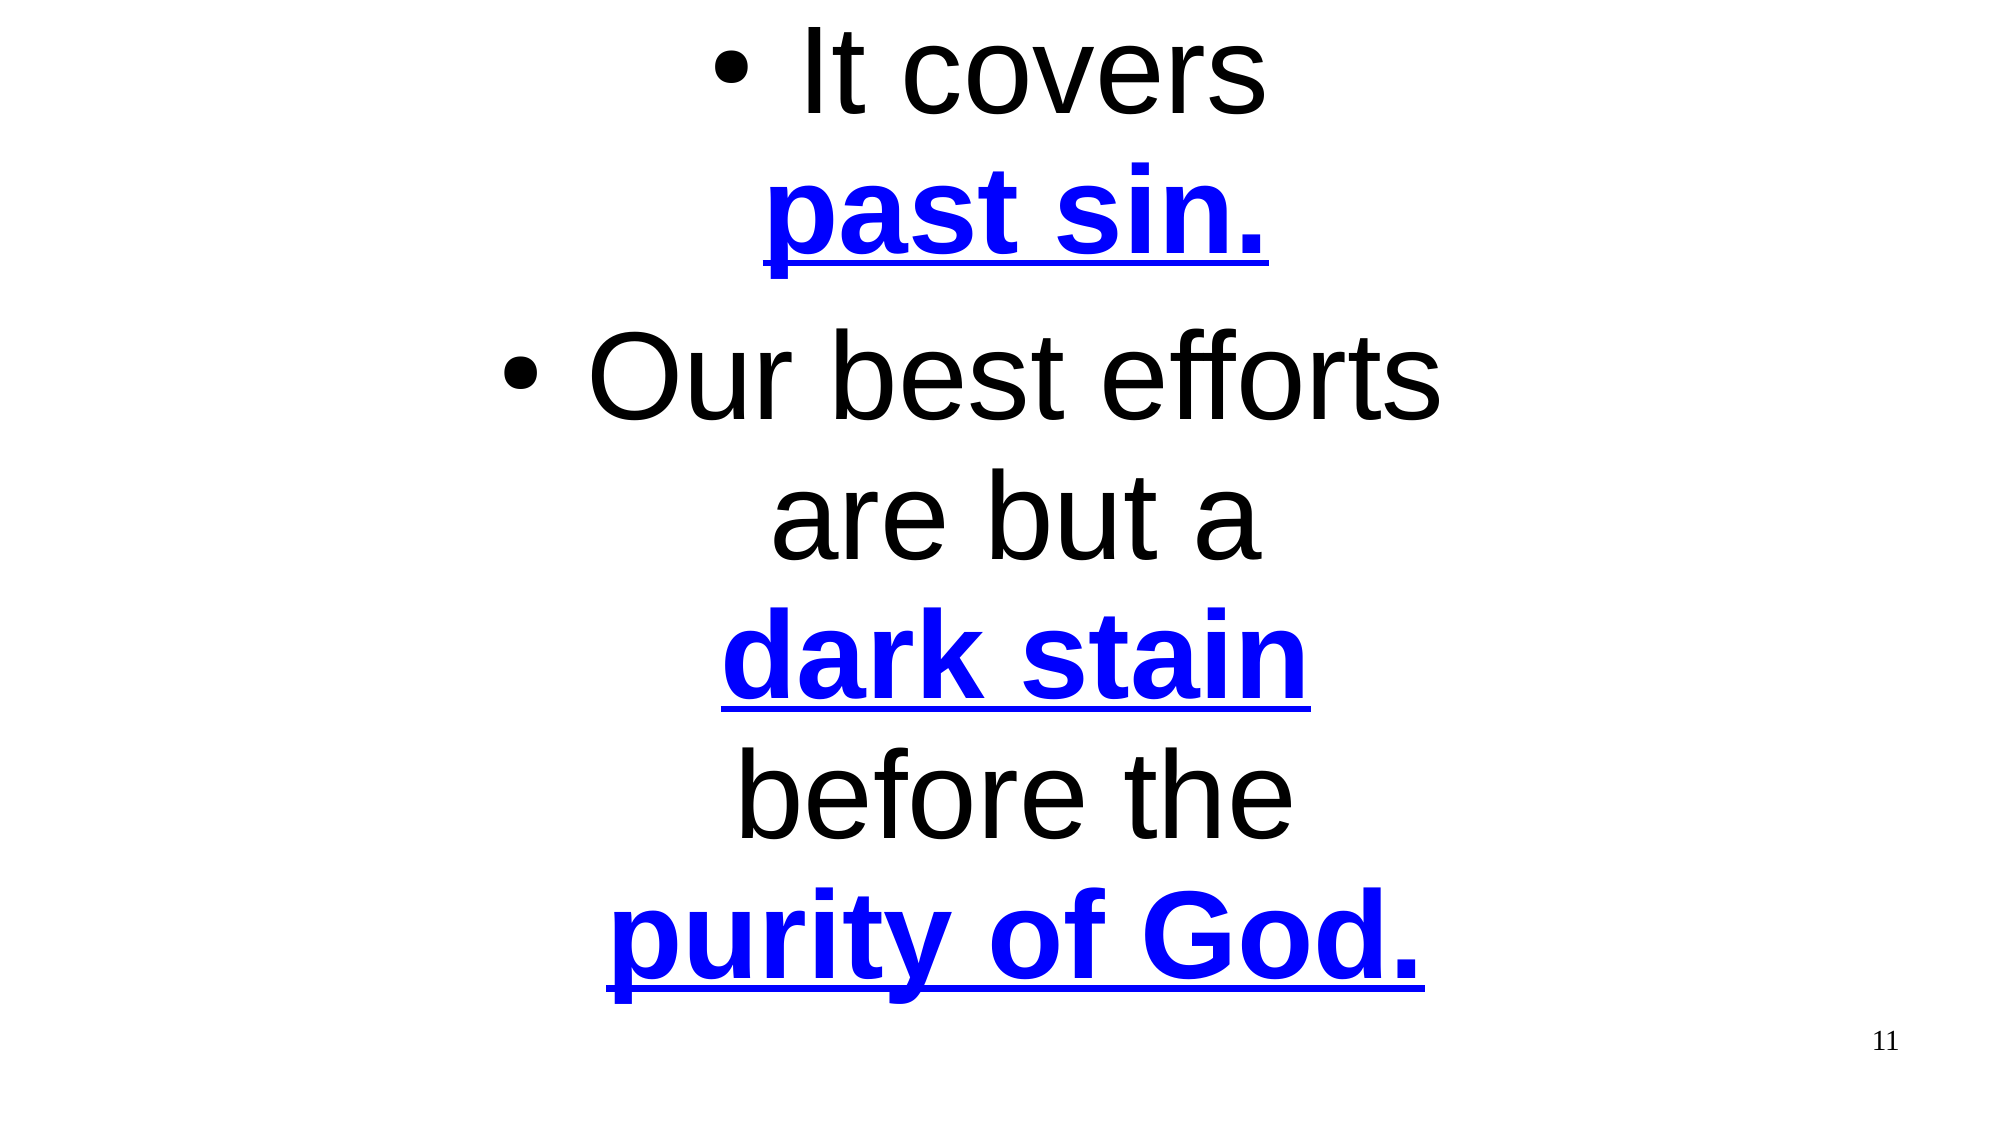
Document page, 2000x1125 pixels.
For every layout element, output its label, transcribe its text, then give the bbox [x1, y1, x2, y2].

list It covers past sin. Our best efforts are but a dark stain before the purity of God. [0, 0, 1996, 1123]
